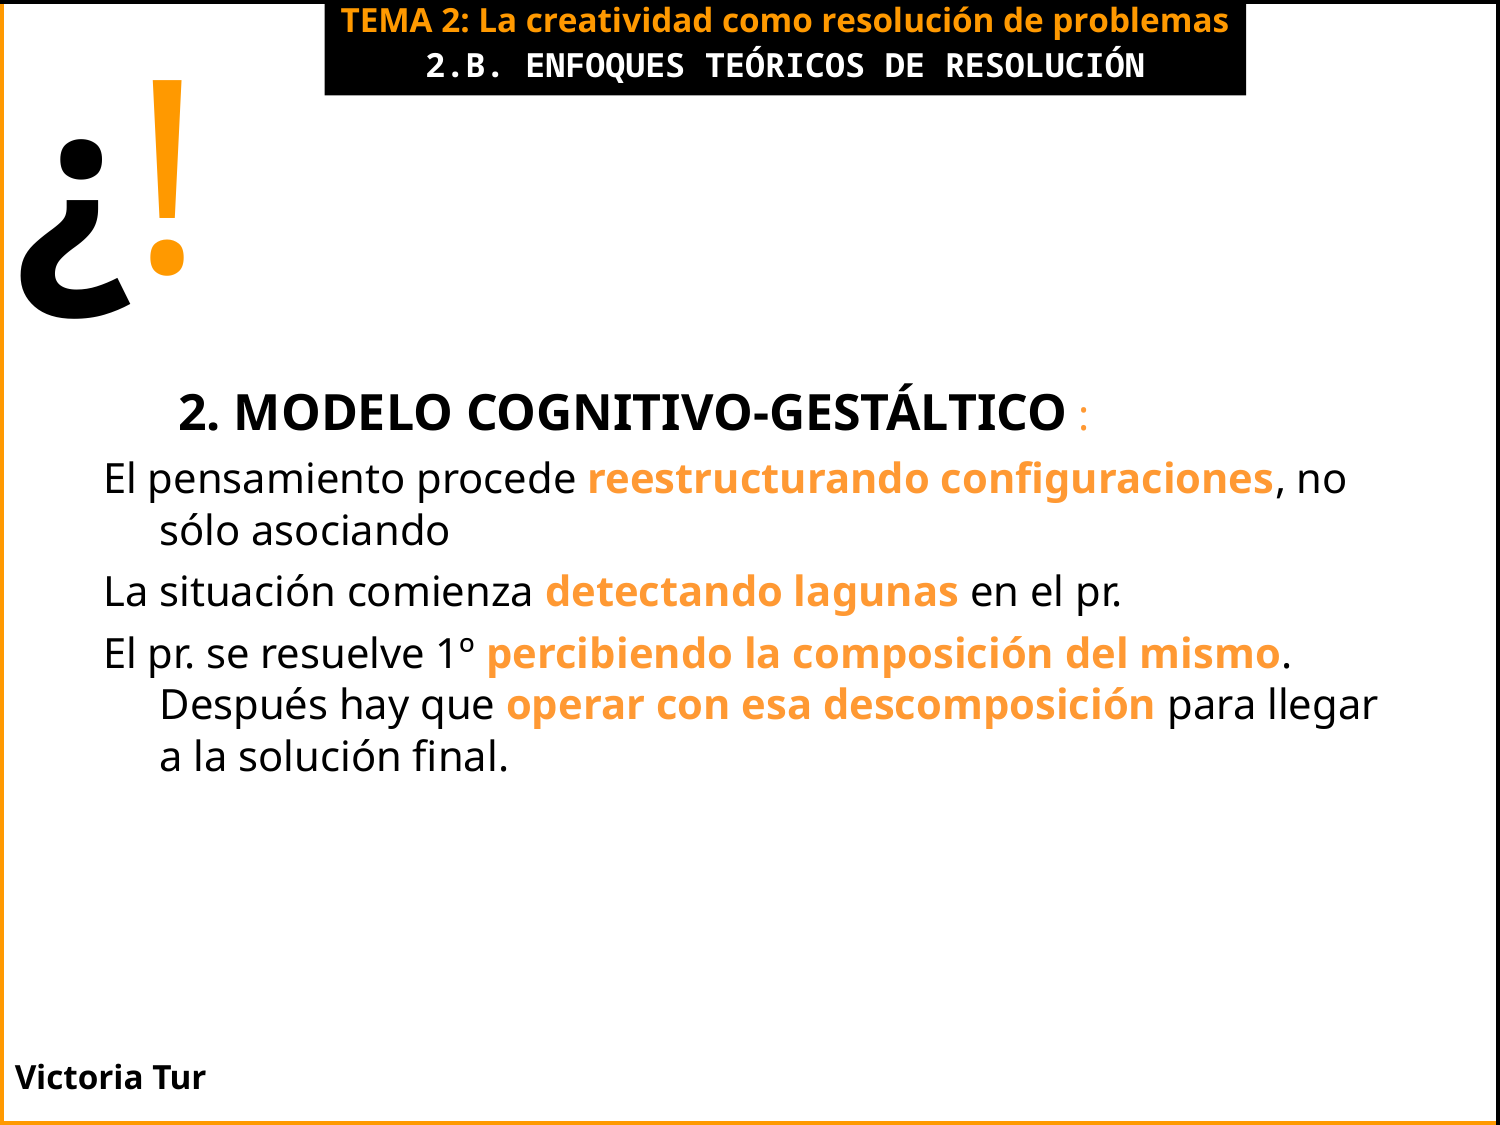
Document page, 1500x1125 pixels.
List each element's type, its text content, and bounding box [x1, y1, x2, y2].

list 2. MODELO COGNITIVO-GESTÁLTICO : El pensamiento procede reestructurando configuraciones, no sólo asociando La situación comienza detectando lagunas en el pr. El pr. se resuelve 1º percibiendo la composición del mismo. Después hay que operar con esa descomposición para llegar a la solución final. [88, 373, 1427, 998]
